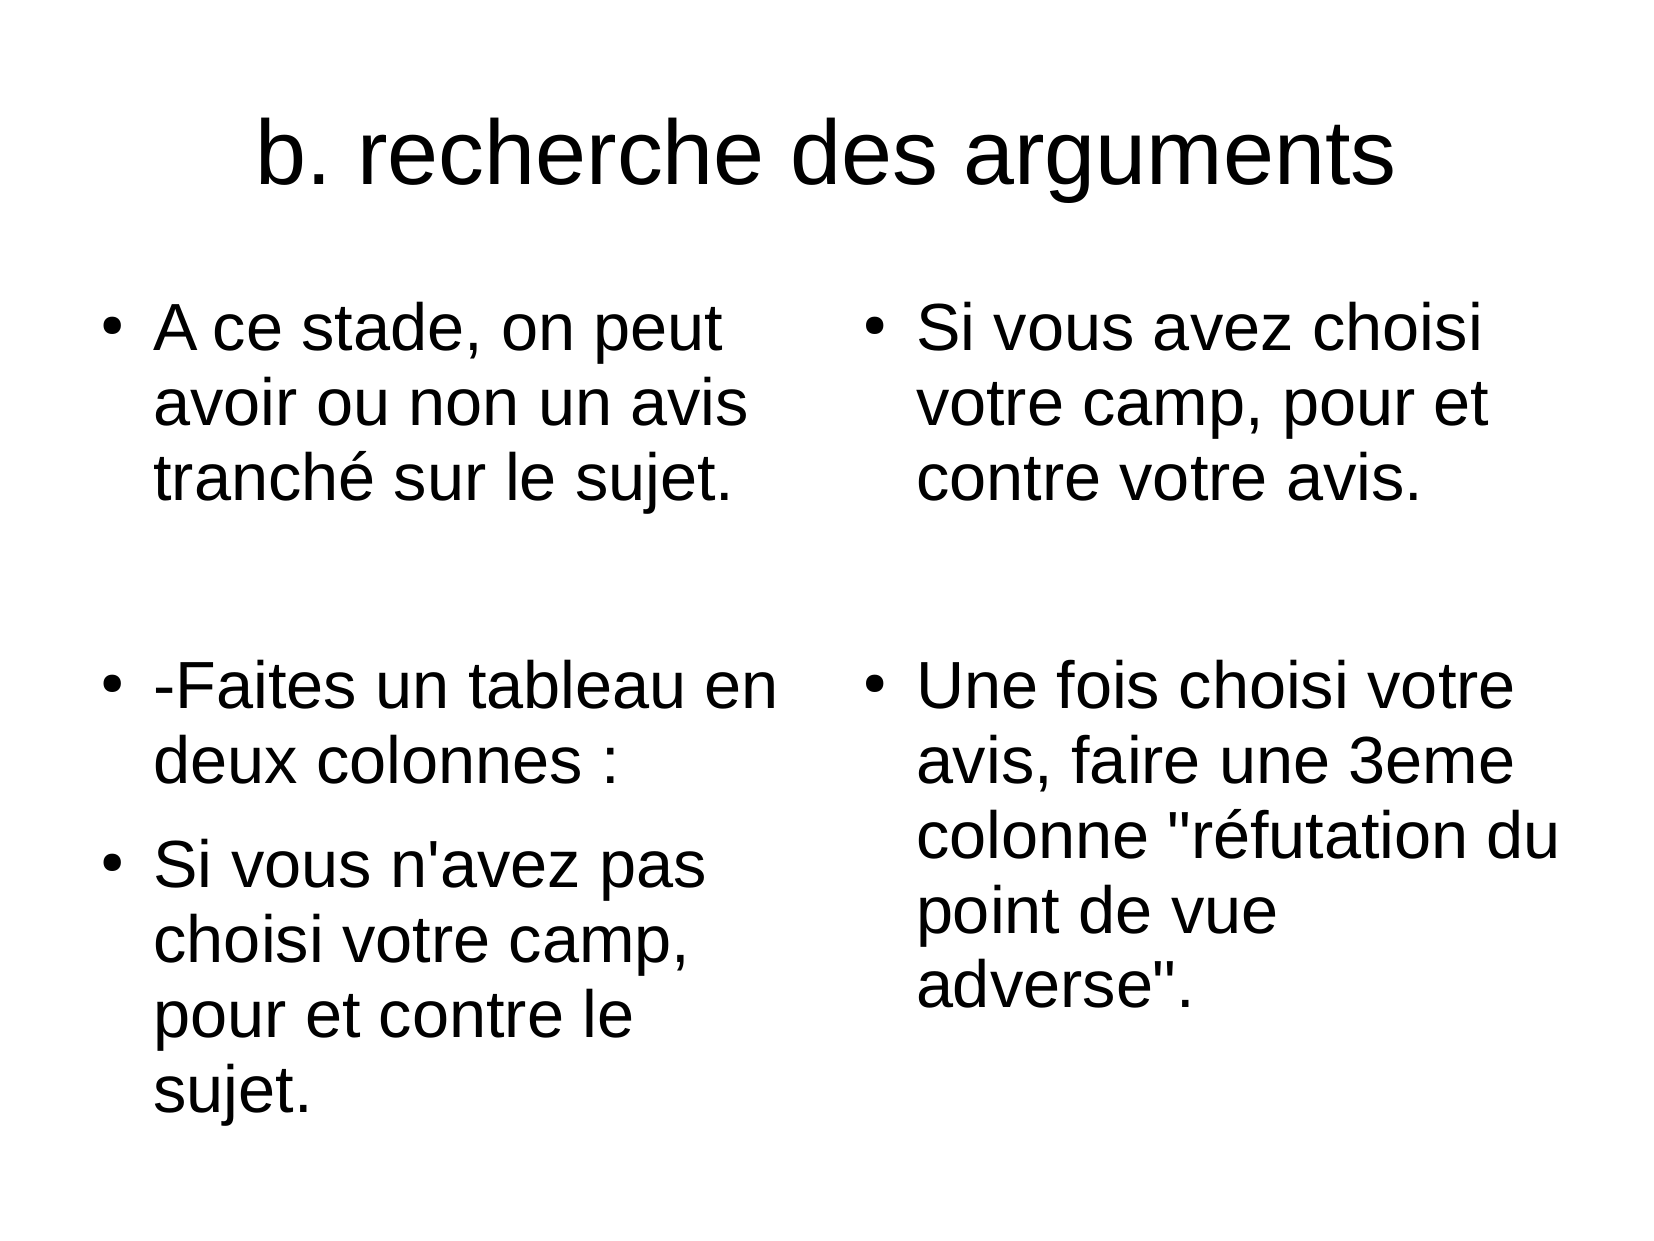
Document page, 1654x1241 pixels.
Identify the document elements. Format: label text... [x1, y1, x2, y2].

list A ce stade, on peut avoir ou non un avis tranché sur le sujet. -Faites un tableau en deux colonnes : Si vous n'avez pas choisi votre camp, pour et contre le sujet. [82, 290, 809, 1127]
list Si vous avez choisi votre camp, pour et contre votre avis. Une fois choisi votre avis, faire une 3eme colonne "réfutation du point de vue adverse". [845, 290, 1572, 1023]
title b. recherche des arguments [82, 49, 1571, 257]
